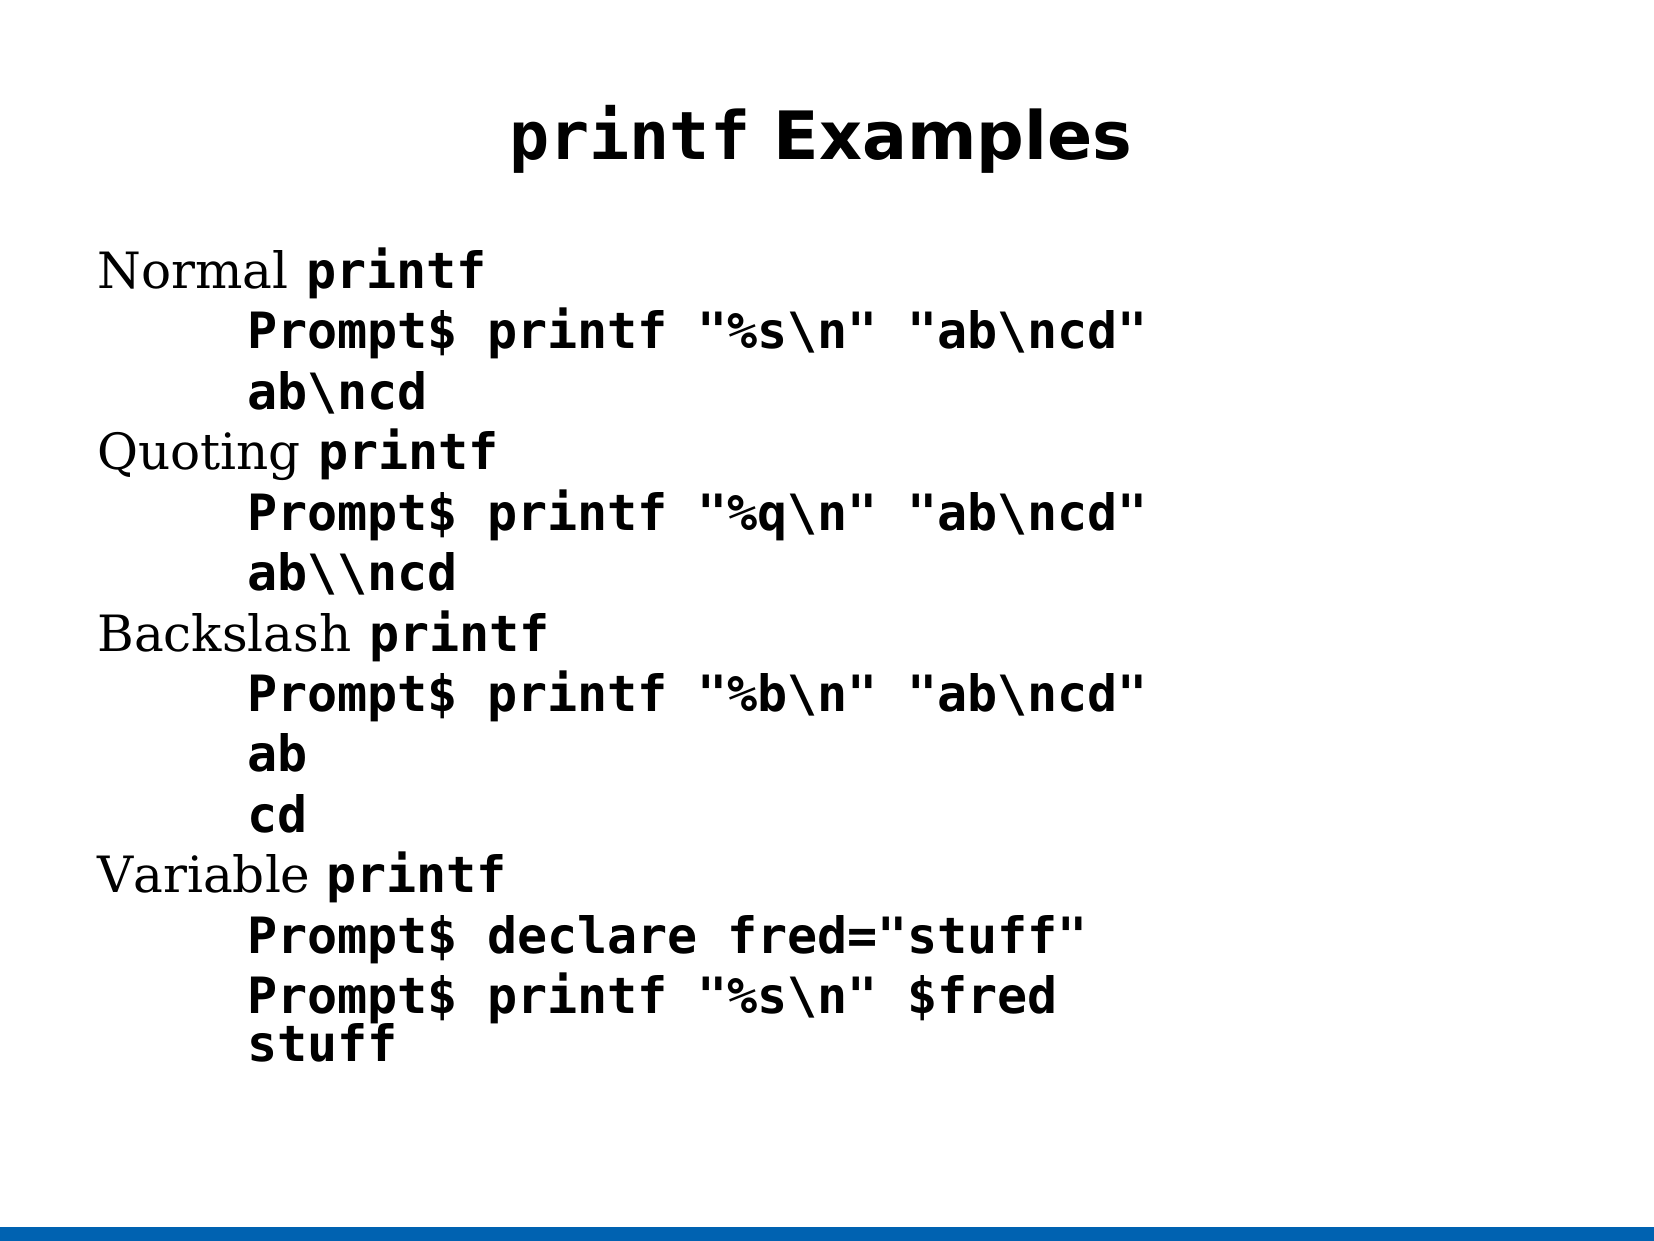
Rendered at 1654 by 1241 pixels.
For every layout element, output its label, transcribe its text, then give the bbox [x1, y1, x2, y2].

title printf Examples [76, 30, 1565, 237]
list Normal printf Prompt$ printf "%s\n" "ab\ncd" ab\ncd Quoting printf Prompt$ printf "%q\n" "ab\ncd" ab\\ncd Backslash printf Prompt$ printf "%b\n" "ab\ncd" ab cd Variable printf Prompt$ declare fred="stuff" Prompt$ printf "%s\n" $fred stuff [82, 242, 1571, 1194]
